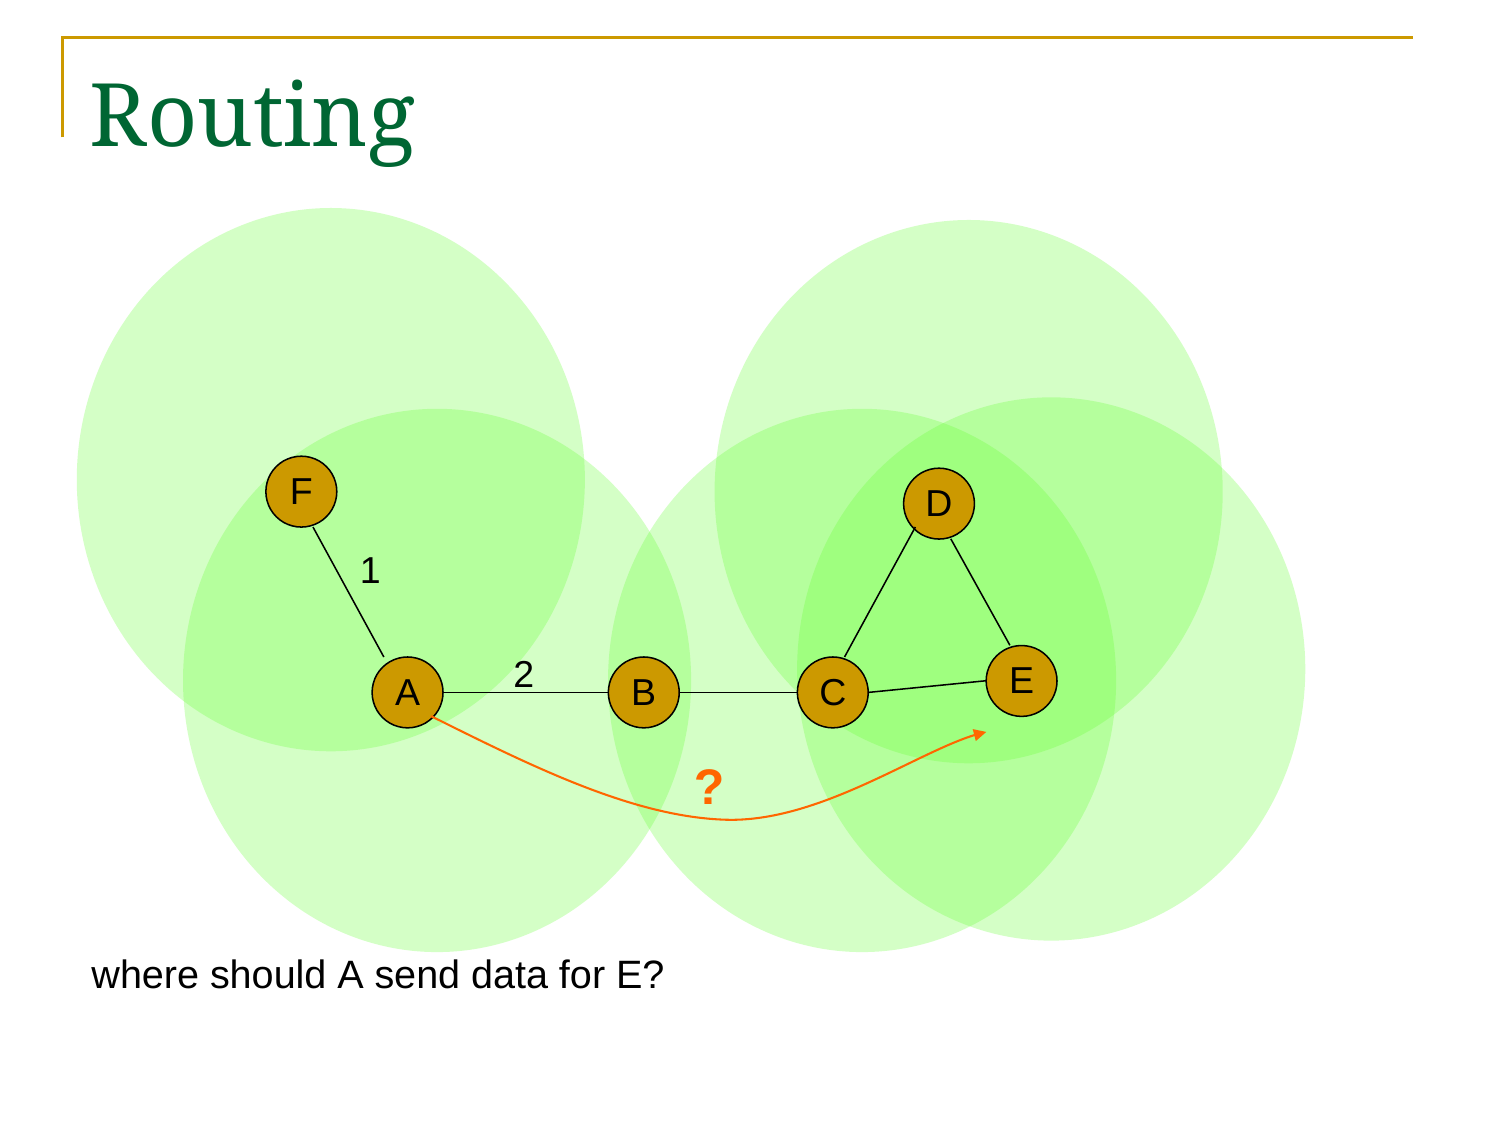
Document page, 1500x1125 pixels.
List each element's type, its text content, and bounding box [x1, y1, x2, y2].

text_box 2 [498, 645, 550, 703]
text_box ? [679, 751, 740, 823]
title Routing [75, 45, 1426, 233]
text_box A [372, 656, 444, 728]
text_box [76, 233, 1306, 952]
list where should A send data for E? [76, 952, 1425, 1014]
text_box B [608, 656, 680, 728]
text_box C [797, 656, 869, 728]
text_box 1 [345, 542, 396, 600]
text_box D [903, 468, 975, 540]
text_box E [986, 645, 1058, 717]
text_box F [265, 456, 337, 528]
